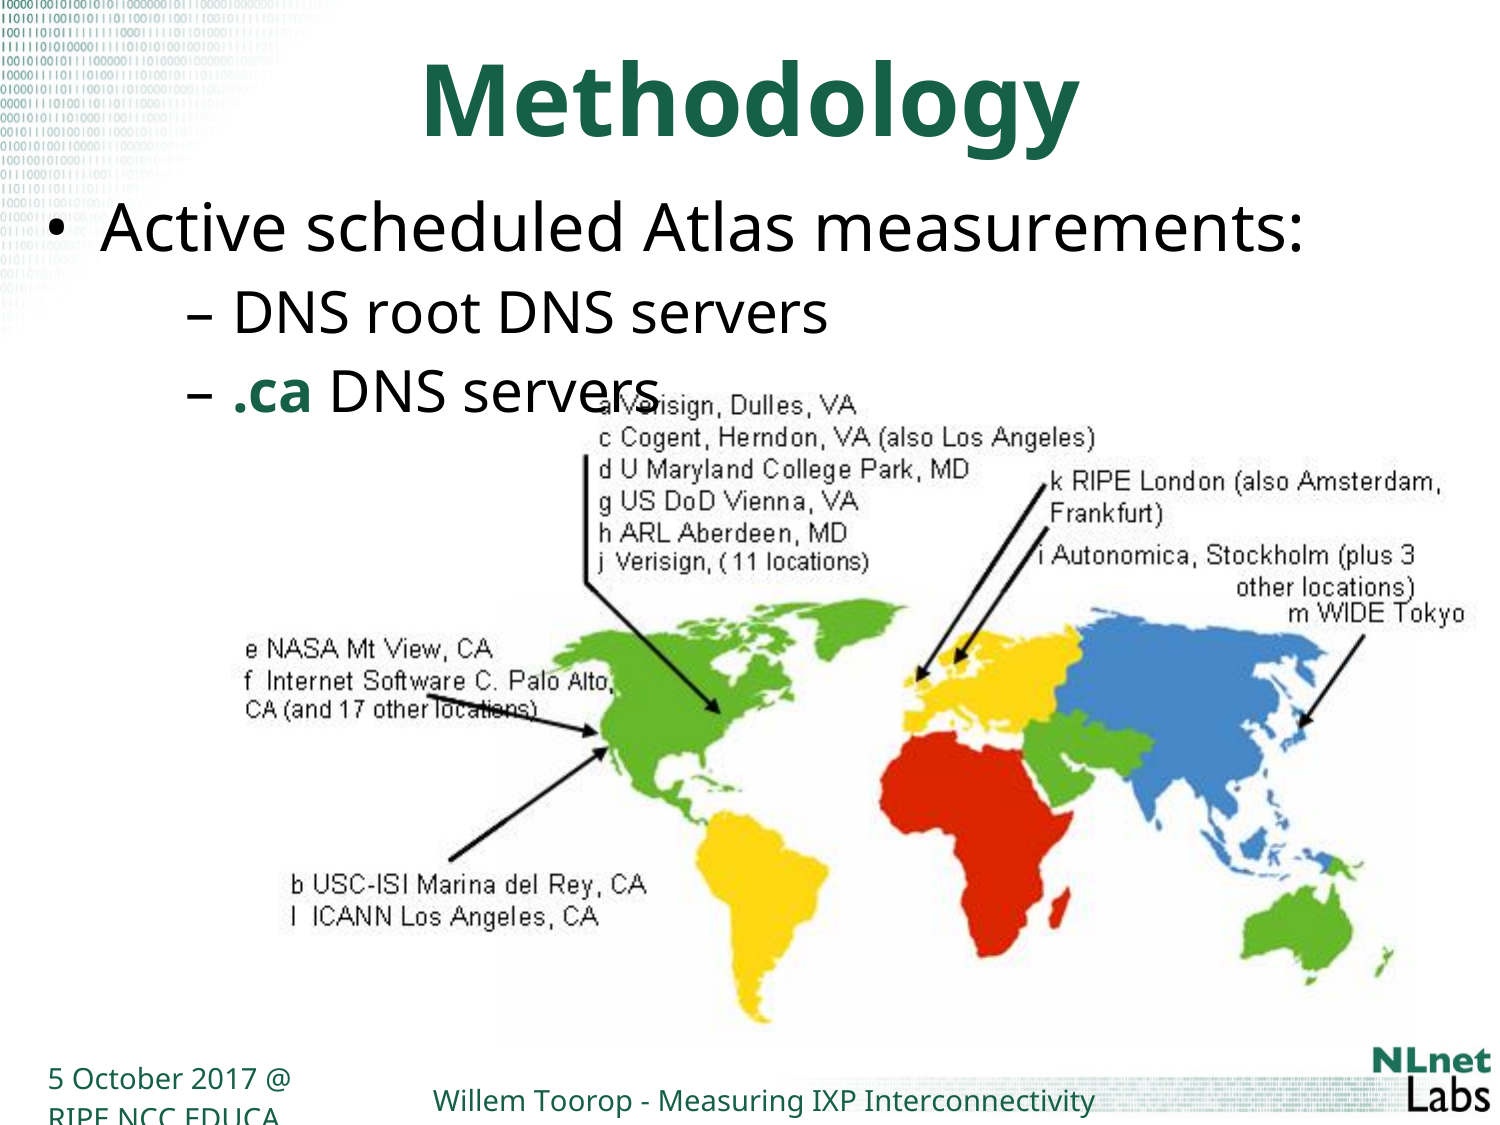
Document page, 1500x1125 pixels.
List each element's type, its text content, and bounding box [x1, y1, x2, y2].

list Active scheduled Atlas measurements: DNS root DNS servers .ca DNS servers [0, 180, 1343, 613]
picture [0, 0, 365, 180]
picture [231, 329, 1492, 1124]
title Methodology [75, 3, 1425, 192]
